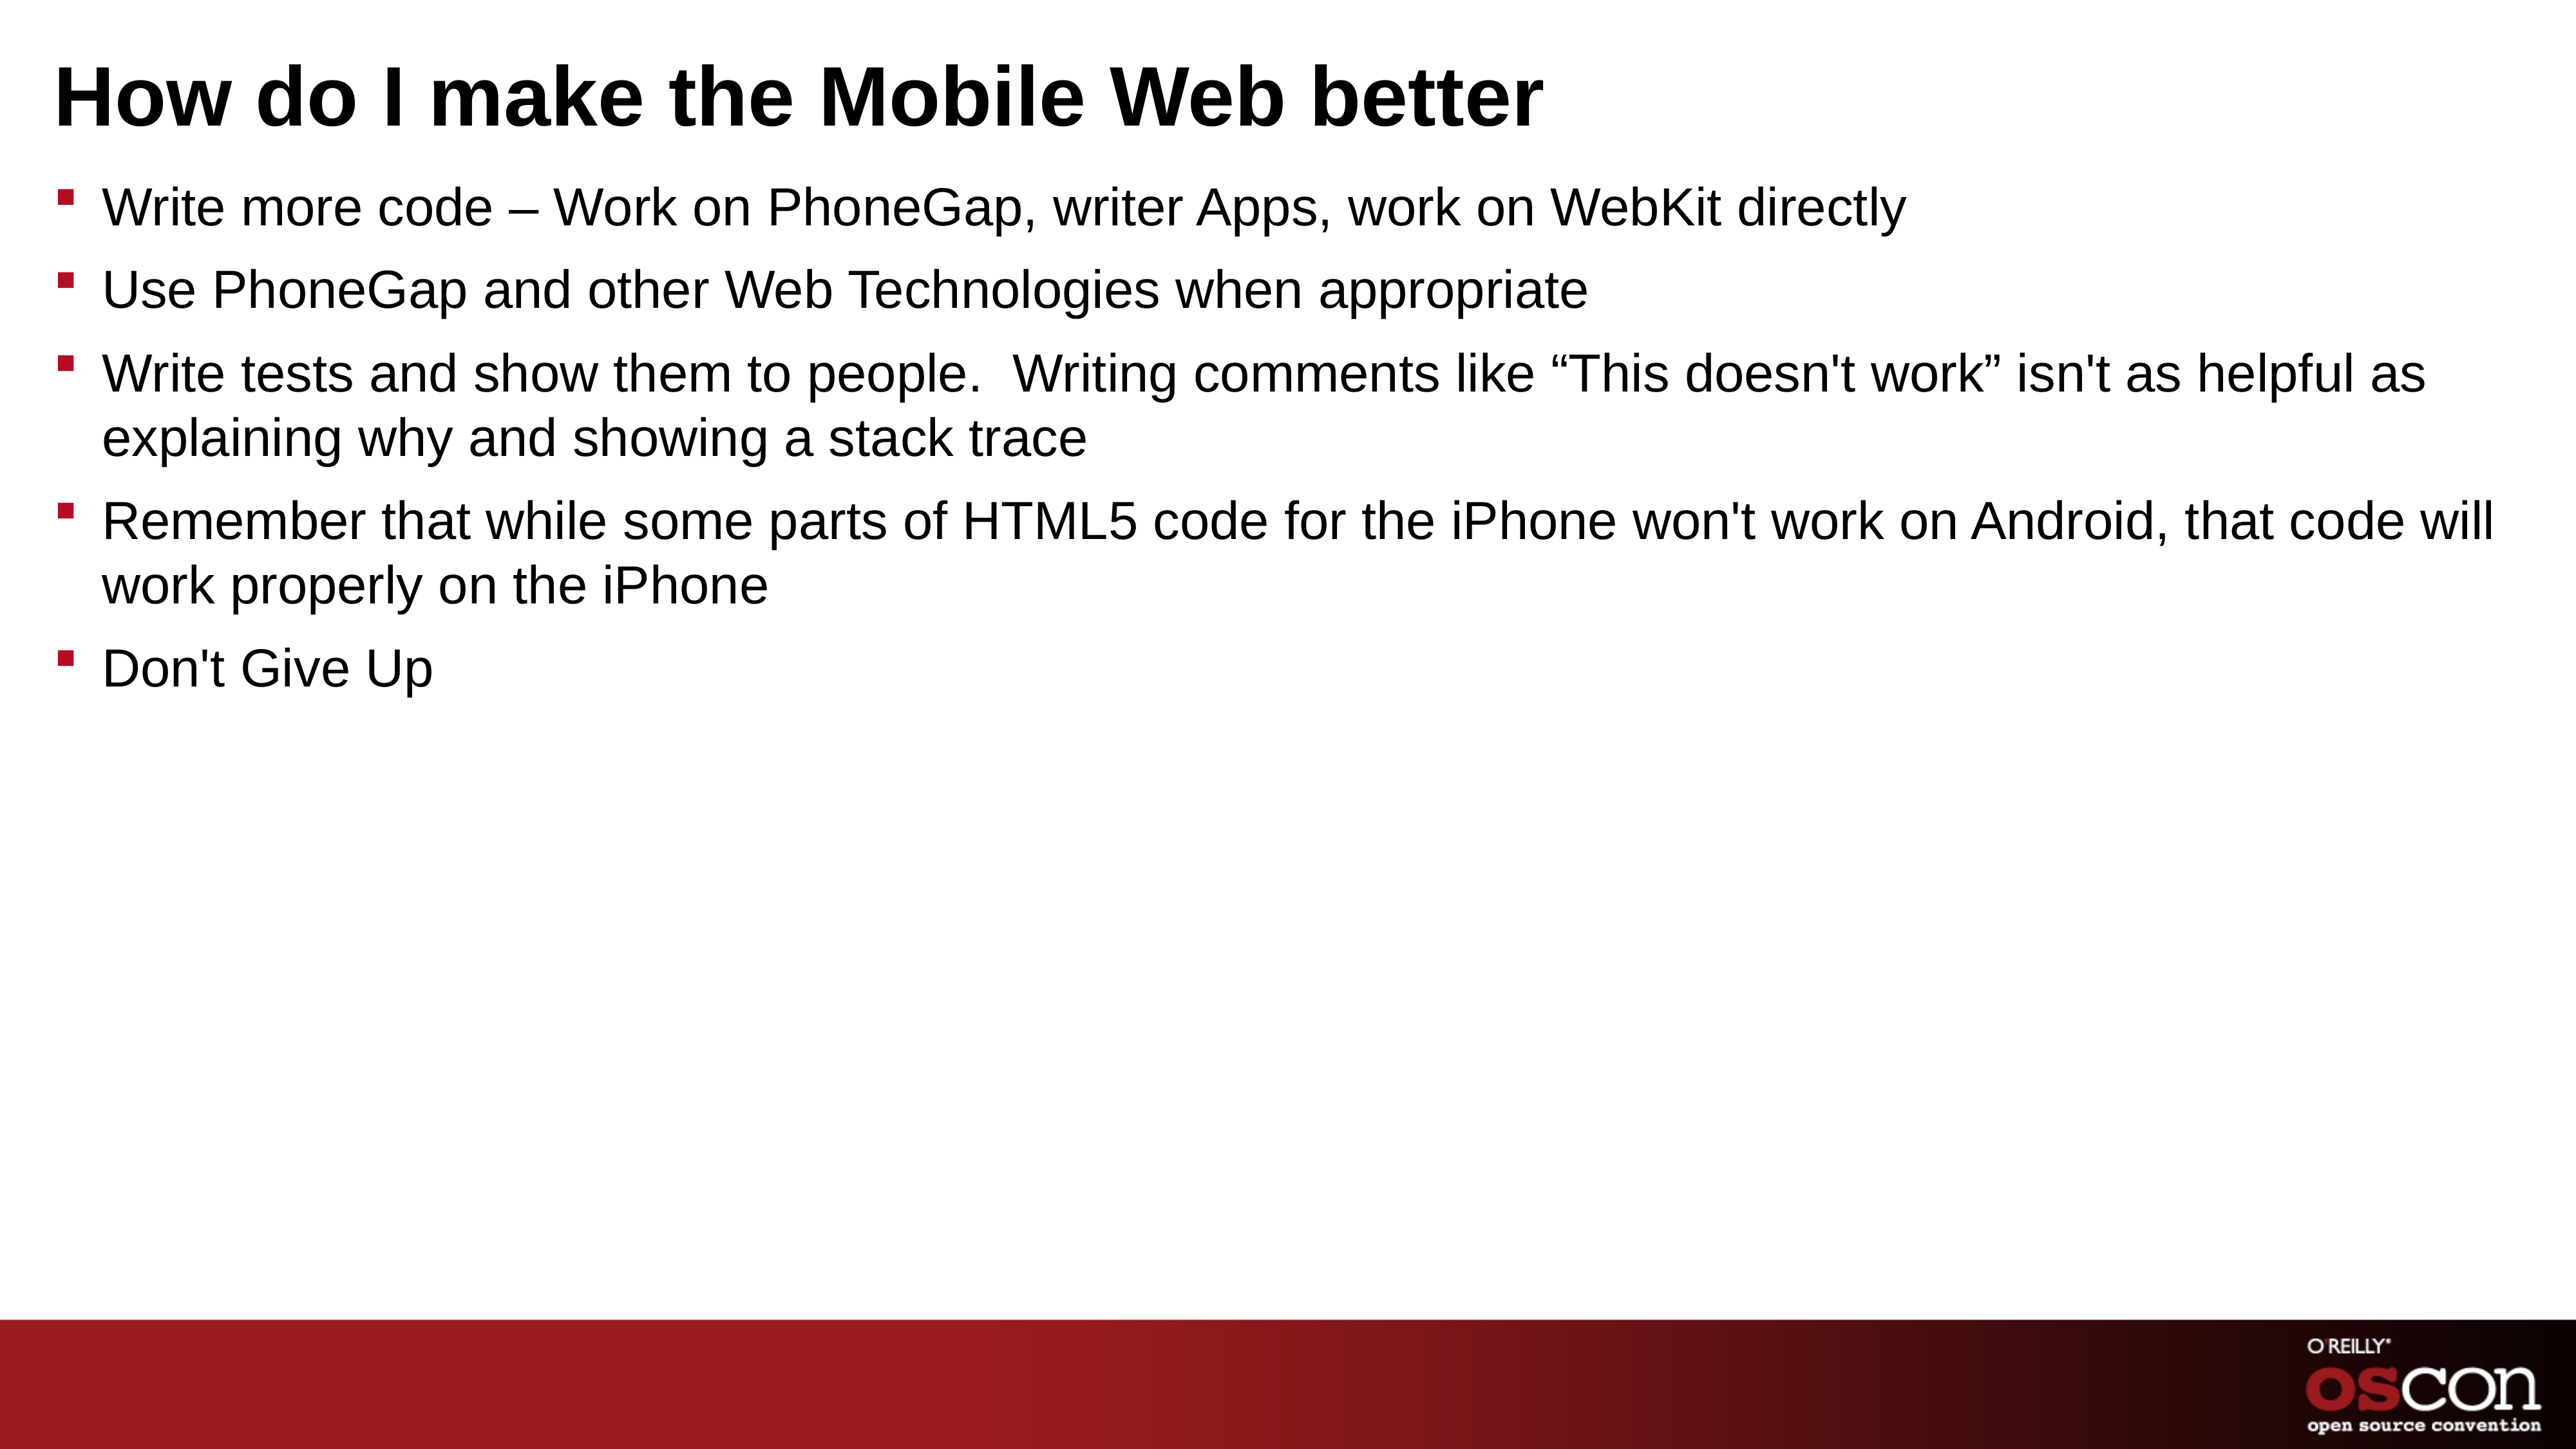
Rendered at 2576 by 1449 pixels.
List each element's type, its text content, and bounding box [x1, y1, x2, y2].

title How do I make the Mobile Web better [48, 17, 2514, 166]
list Write more code – Work on PhoneGap, writer Apps, work on WebKit directly Use PhoneGap and other Web Technologies when appropriate Write tests and show them to people. Writing comments like “This doesn't work” isn't as helpful as explaining why and showing a stack trace Remember that while some parts of HTML5 code for the iPhone won't work on Android, that code will work properly on the iPhone Don't Give Up [48, 166, 2514, 1135]
picture [0, 0, 2576, 1449]
